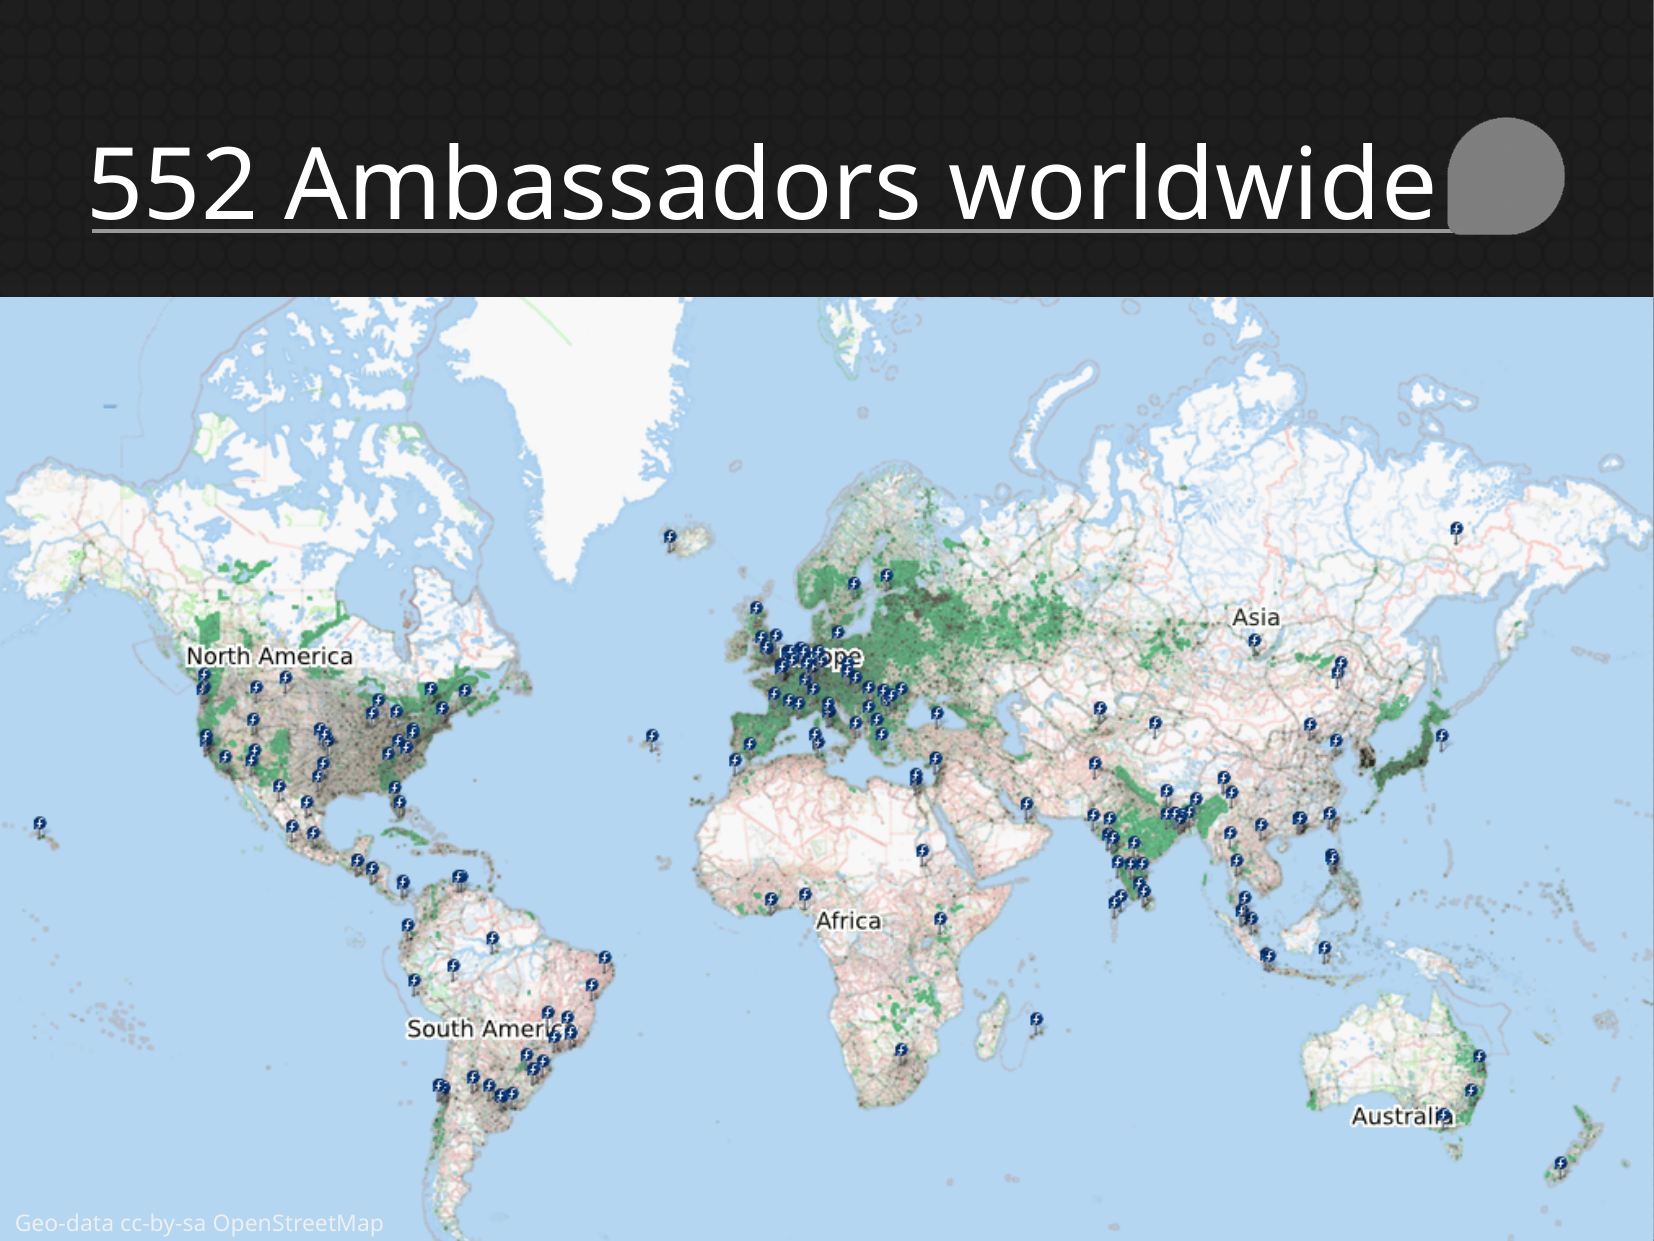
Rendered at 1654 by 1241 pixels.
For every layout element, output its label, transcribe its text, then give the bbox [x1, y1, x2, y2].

text_box Geo-data cc-by-sa OpenStreetMap [0, 1199, 727, 1241]
picture [0, 0, 1654, 1241]
title 552 Ambassadors worldwide [86, 112, 1576, 249]
